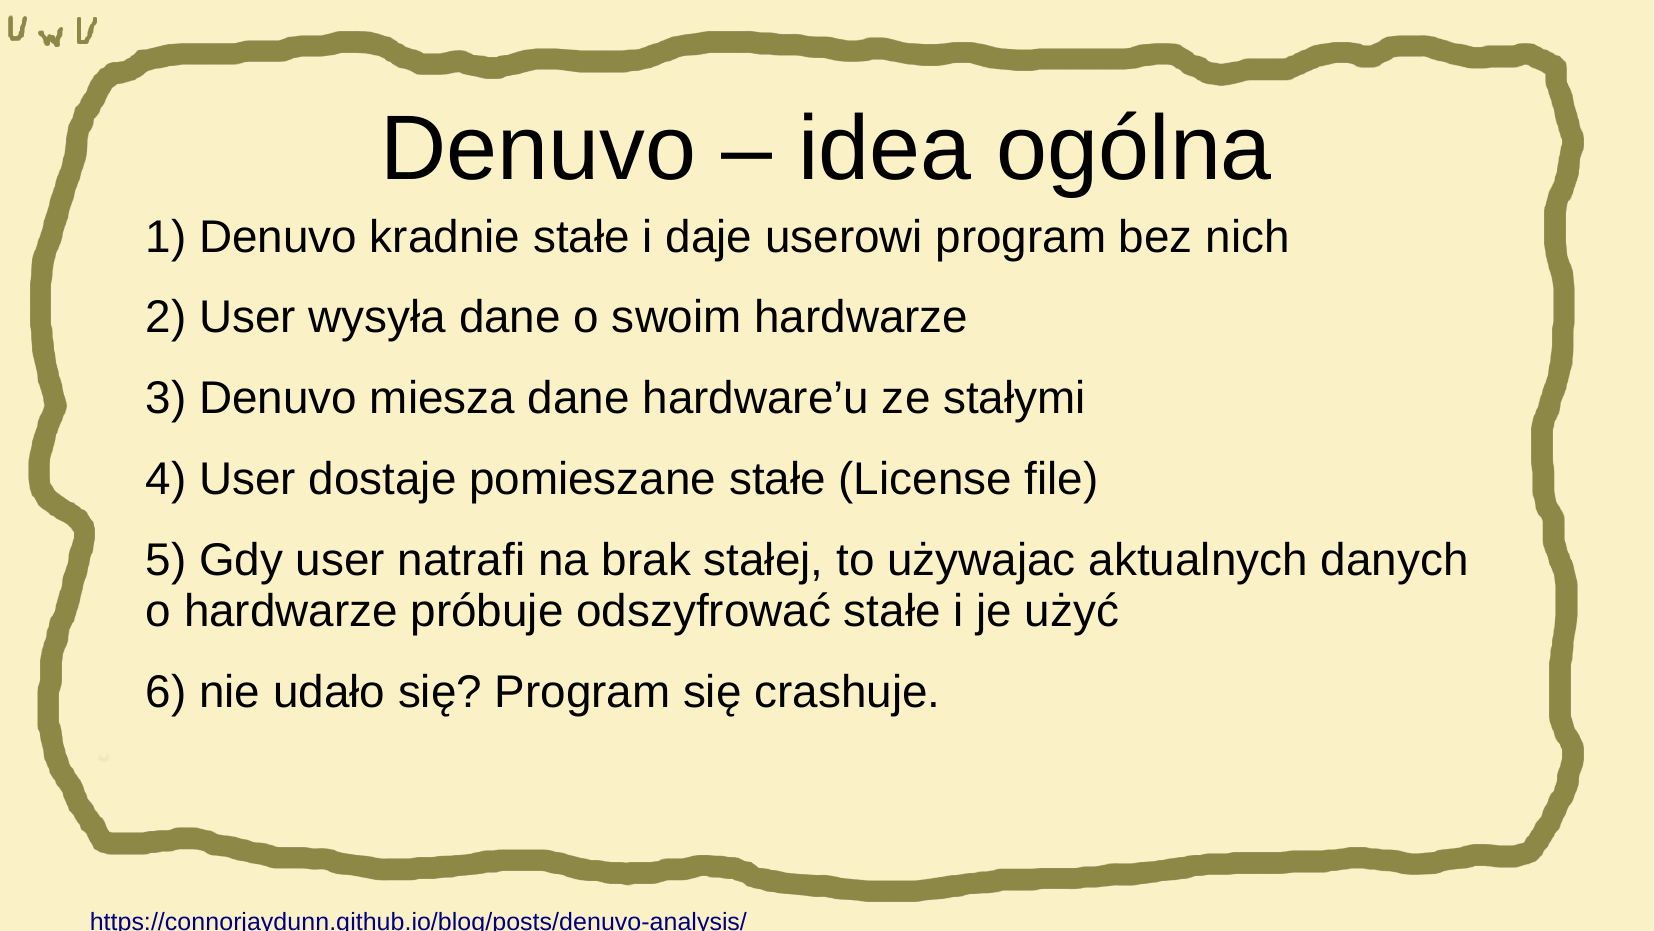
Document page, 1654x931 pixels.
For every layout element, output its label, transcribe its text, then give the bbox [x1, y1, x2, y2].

title Denuvo – idea ogólna [82, 69, 1571, 226]
list 1) Denuvo kradnie stałe i daje userowi program bez nich 2) User wysyła dane o swoim hardwarze 3) Denuvo miesza dane hardware’u ze stałymi 4) User dostaje pomieszane stałe (License file) 5) Gdy user natrafi na brak stałej, to używajac aktualnych danych o hardwarze próbuje odszyfrować stałe i je użyć 6) nie udało się? Program się crashuje. [75, 210, 1501, 751]
picture [0, 0, 1654, 931]
text_box https://connorjaydunn.github.io/blog/posts/denuvo-analysis/ [75, 900, 976, 931]
